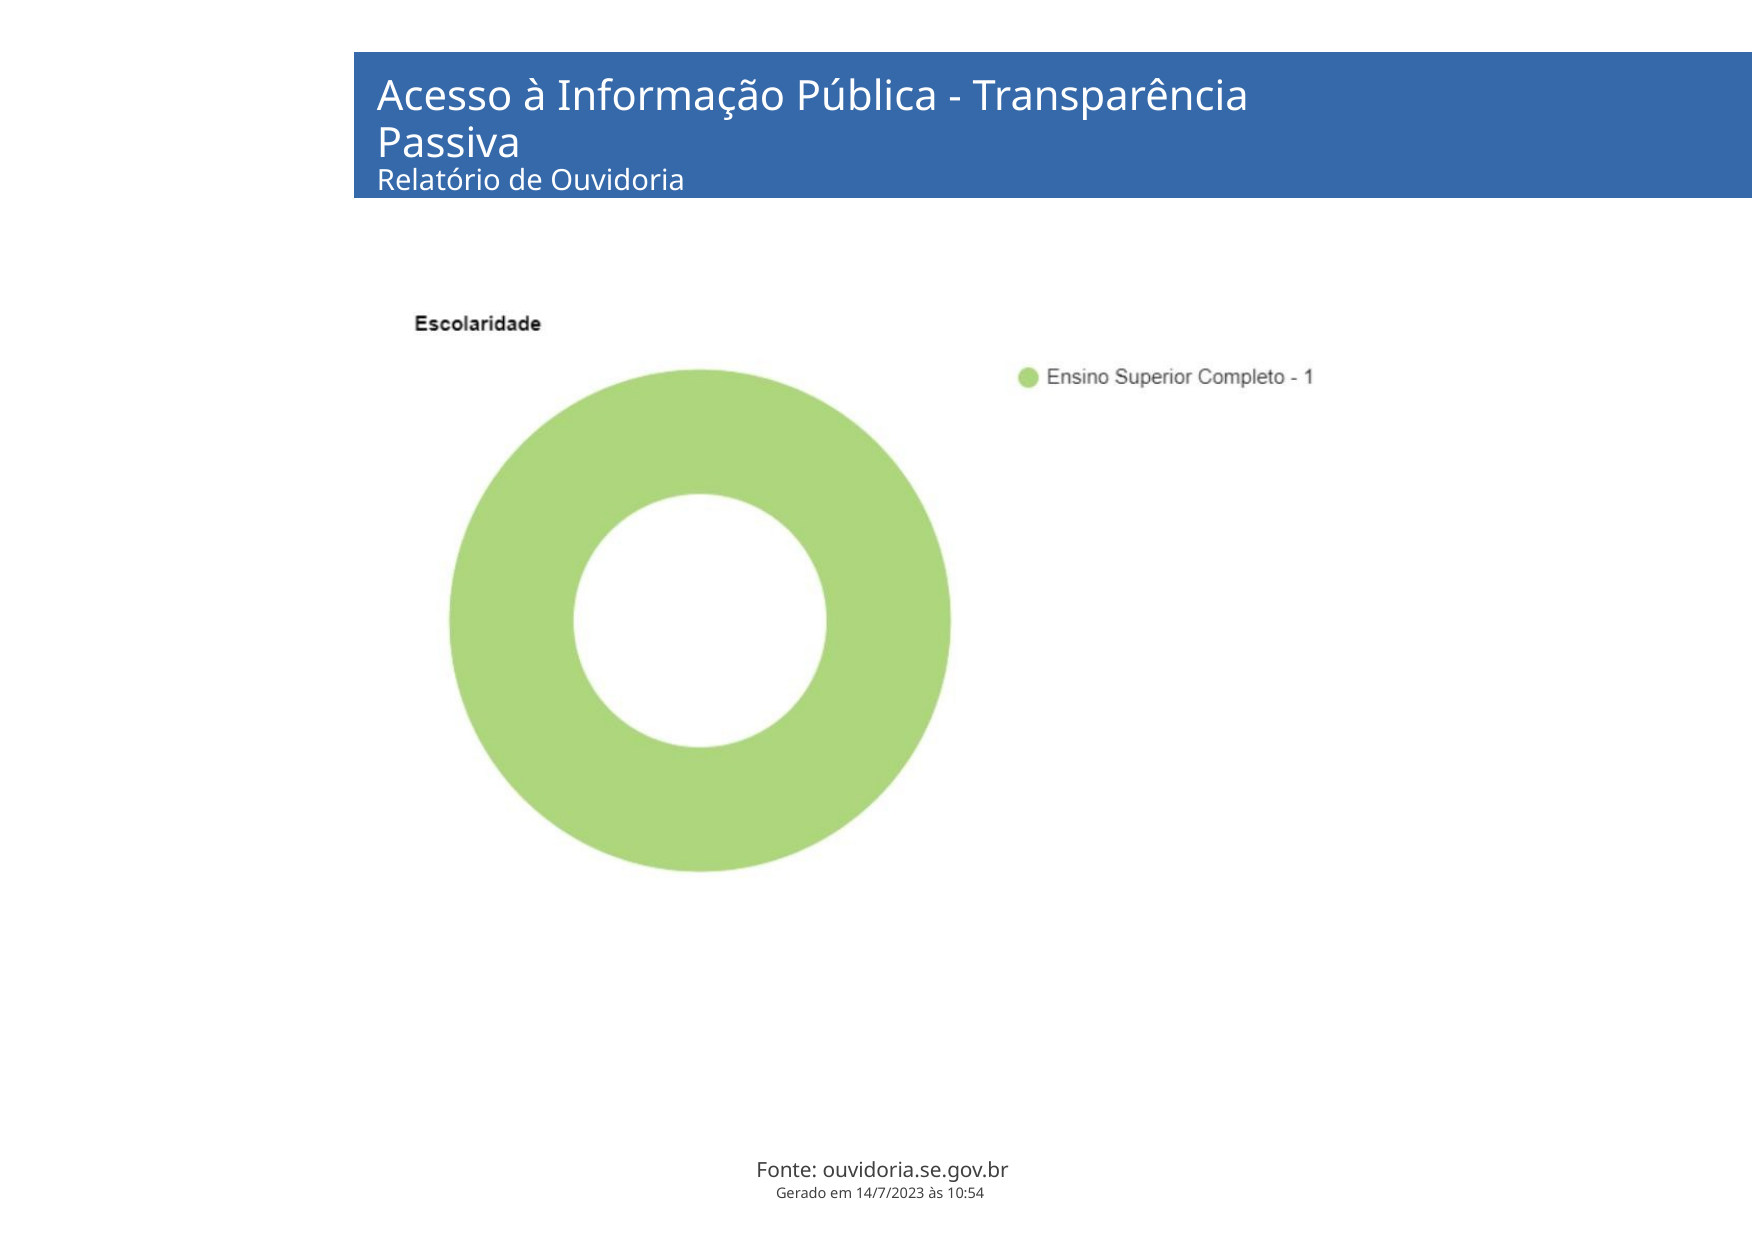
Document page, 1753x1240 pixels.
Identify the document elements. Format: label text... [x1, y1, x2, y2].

text_box [354, 52, 1752, 198]
text_box Acesso à Informação Pública - Transparência Passiva Relatório de Ouvidoria EMSETUR - Maio a Maio de 2023 [376, 72, 1403, 228]
text_box [155, 211, 1599, 1028]
text_box Fonte: ouvidoria.se.gov.br Gerado em 14/7/2023 às 10:54 [756, 1158, 1023, 1202]
